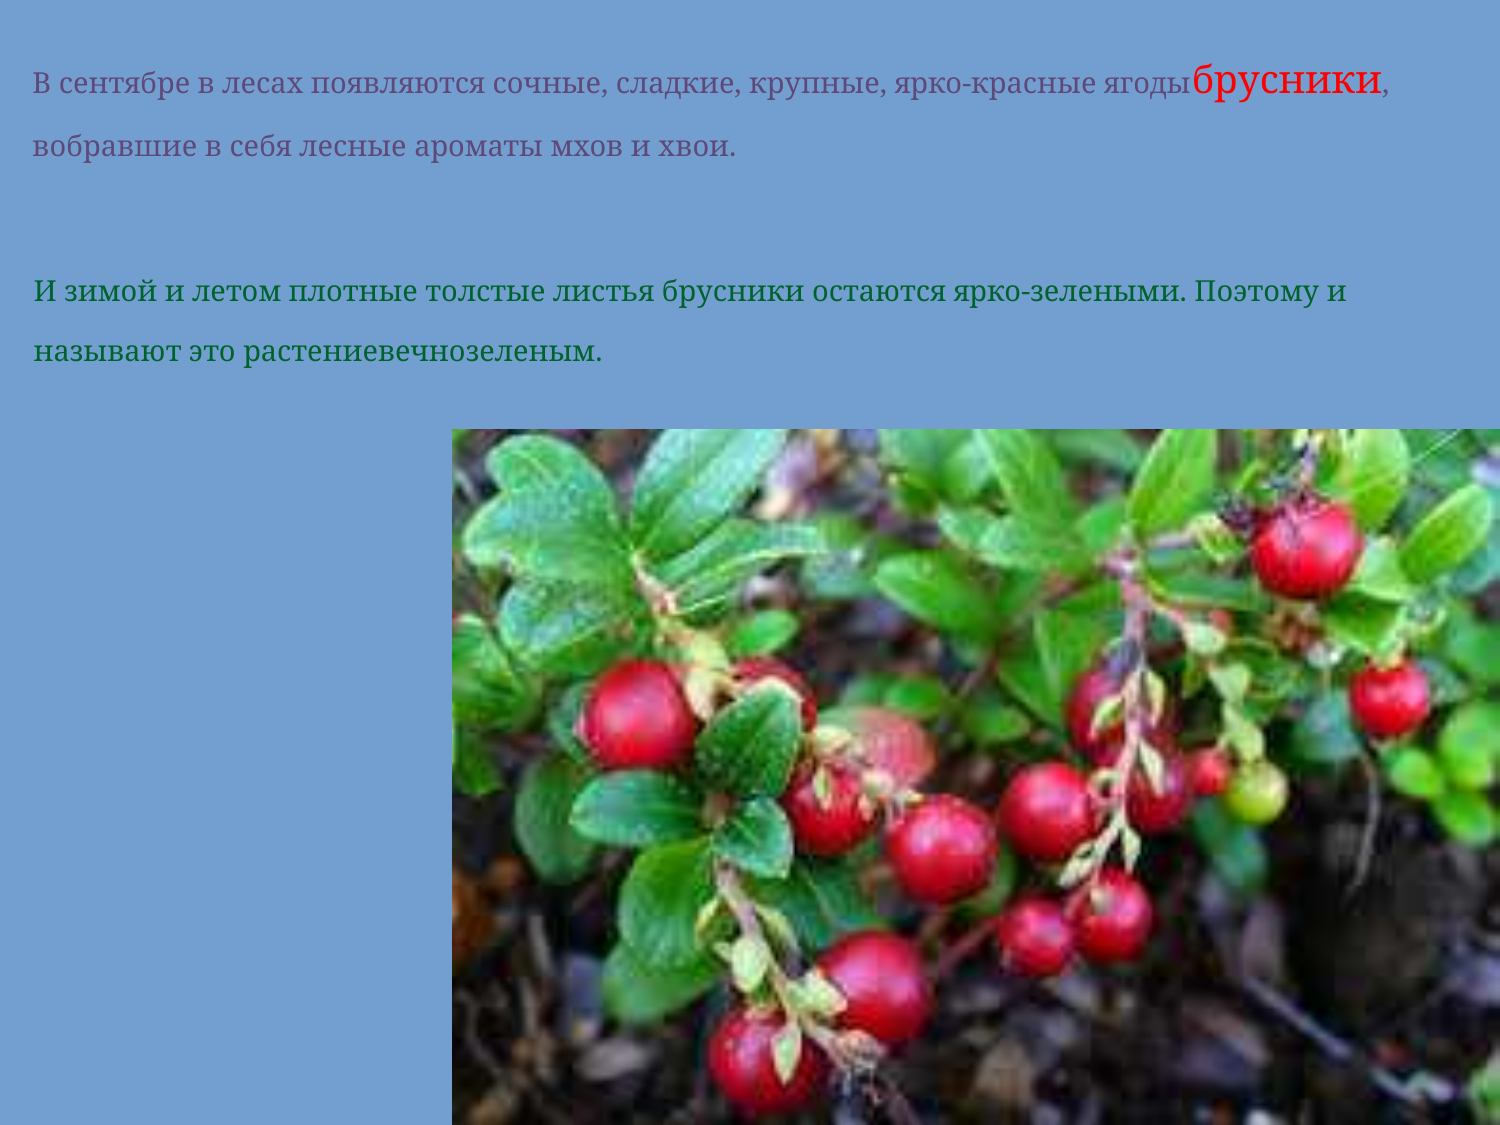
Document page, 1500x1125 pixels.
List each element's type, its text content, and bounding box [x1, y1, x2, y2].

picture [452, 429, 1500, 1125]
text_box И зимой и летом плотные толстые листья брусники остаются ярко-зелеными. Поэтому и называют это растениевечнозеленым. [18, 243, 1474, 379]
text_box В сентябре в лесах появляются сочные, сладкие, крупные, ярко-красные ягодыбрусники, вобравшие в себя лесные ароматы мхов и хвои. [17, 19, 1471, 234]
